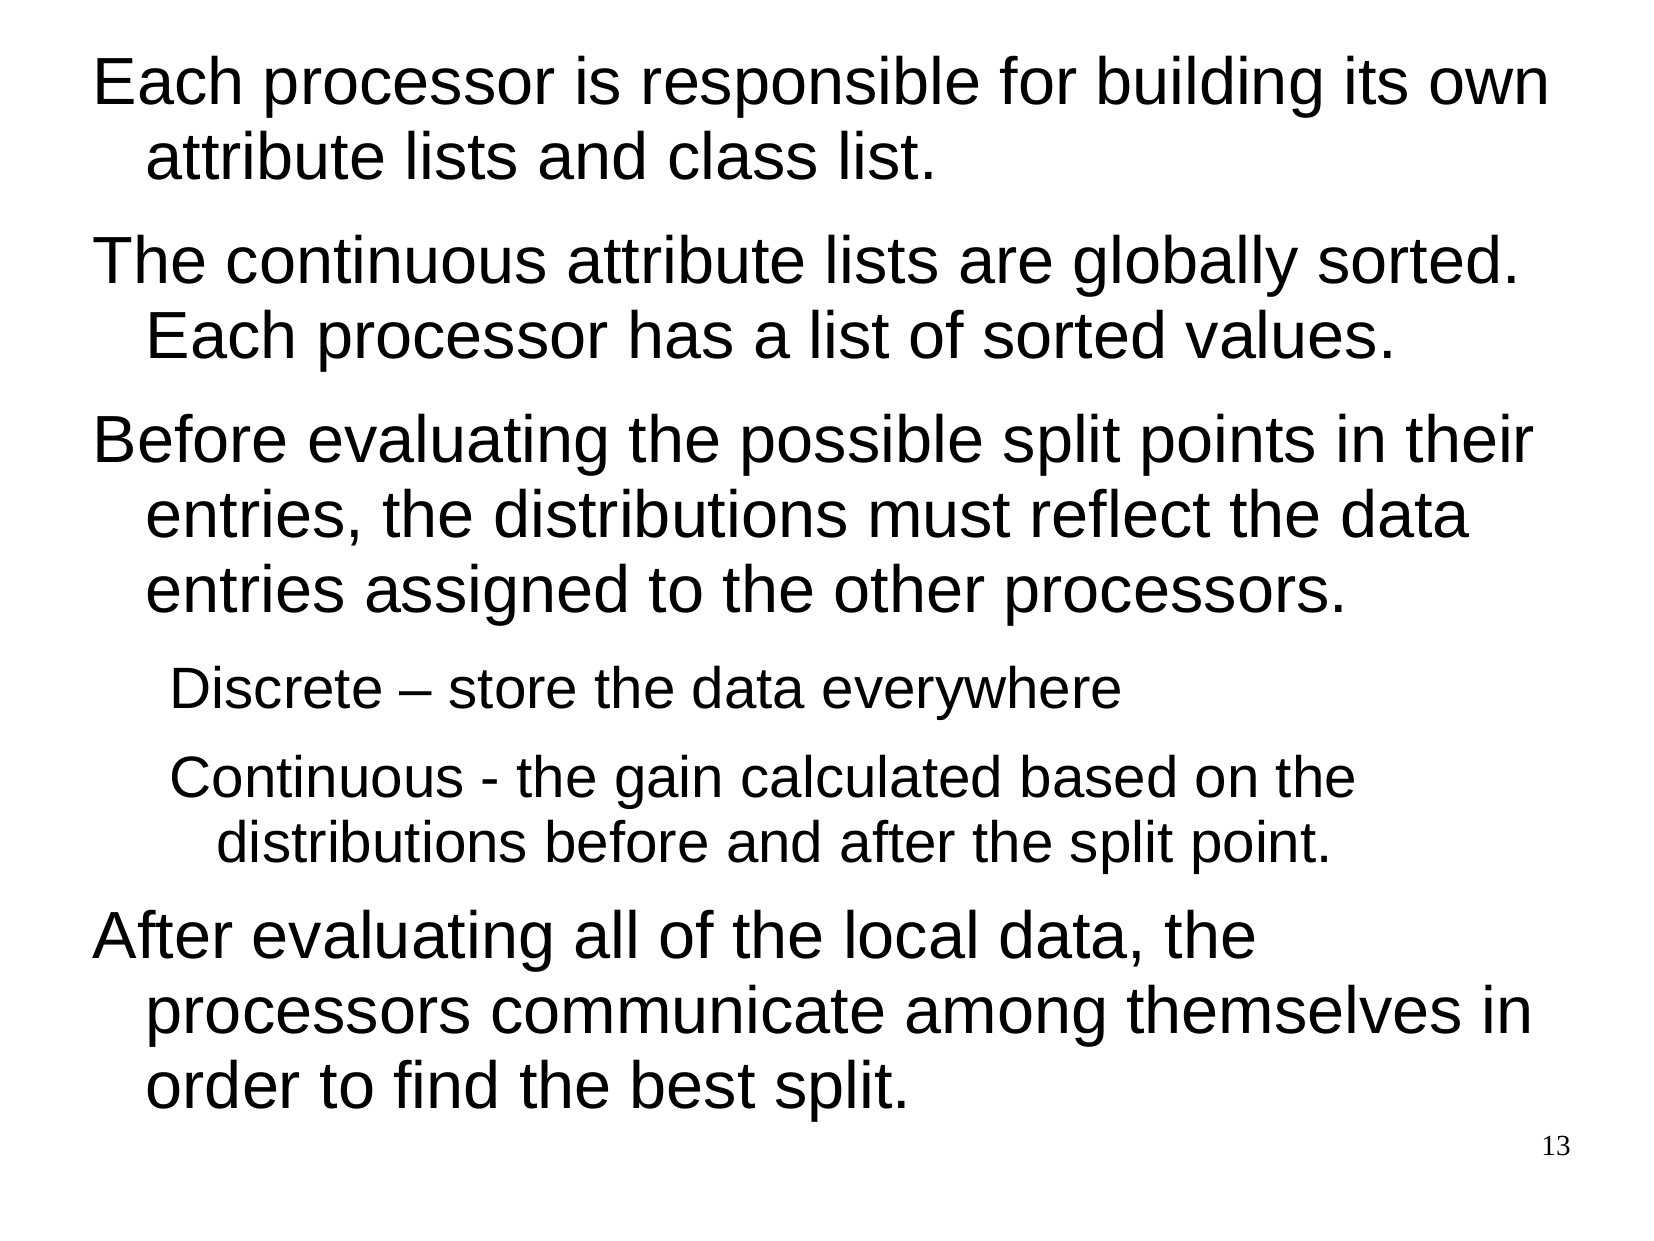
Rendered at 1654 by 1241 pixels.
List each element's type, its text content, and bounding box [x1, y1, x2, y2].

list Each processor is responsible for building its own attribute lists and class list. The continuous attribute lists are globally sorted. Each processor has a list of sorted values. Before evaluating the possible split points in their entries, the distributions must reflect the data entries assigned to the other processors. Discrete – store the data everywhere Continuous - the gain calculated based on the distributions before and after the split point. After evaluating all of the local data, the processors communicate among themselves in order to find the best split. [75, 43, 1564, 1198]
